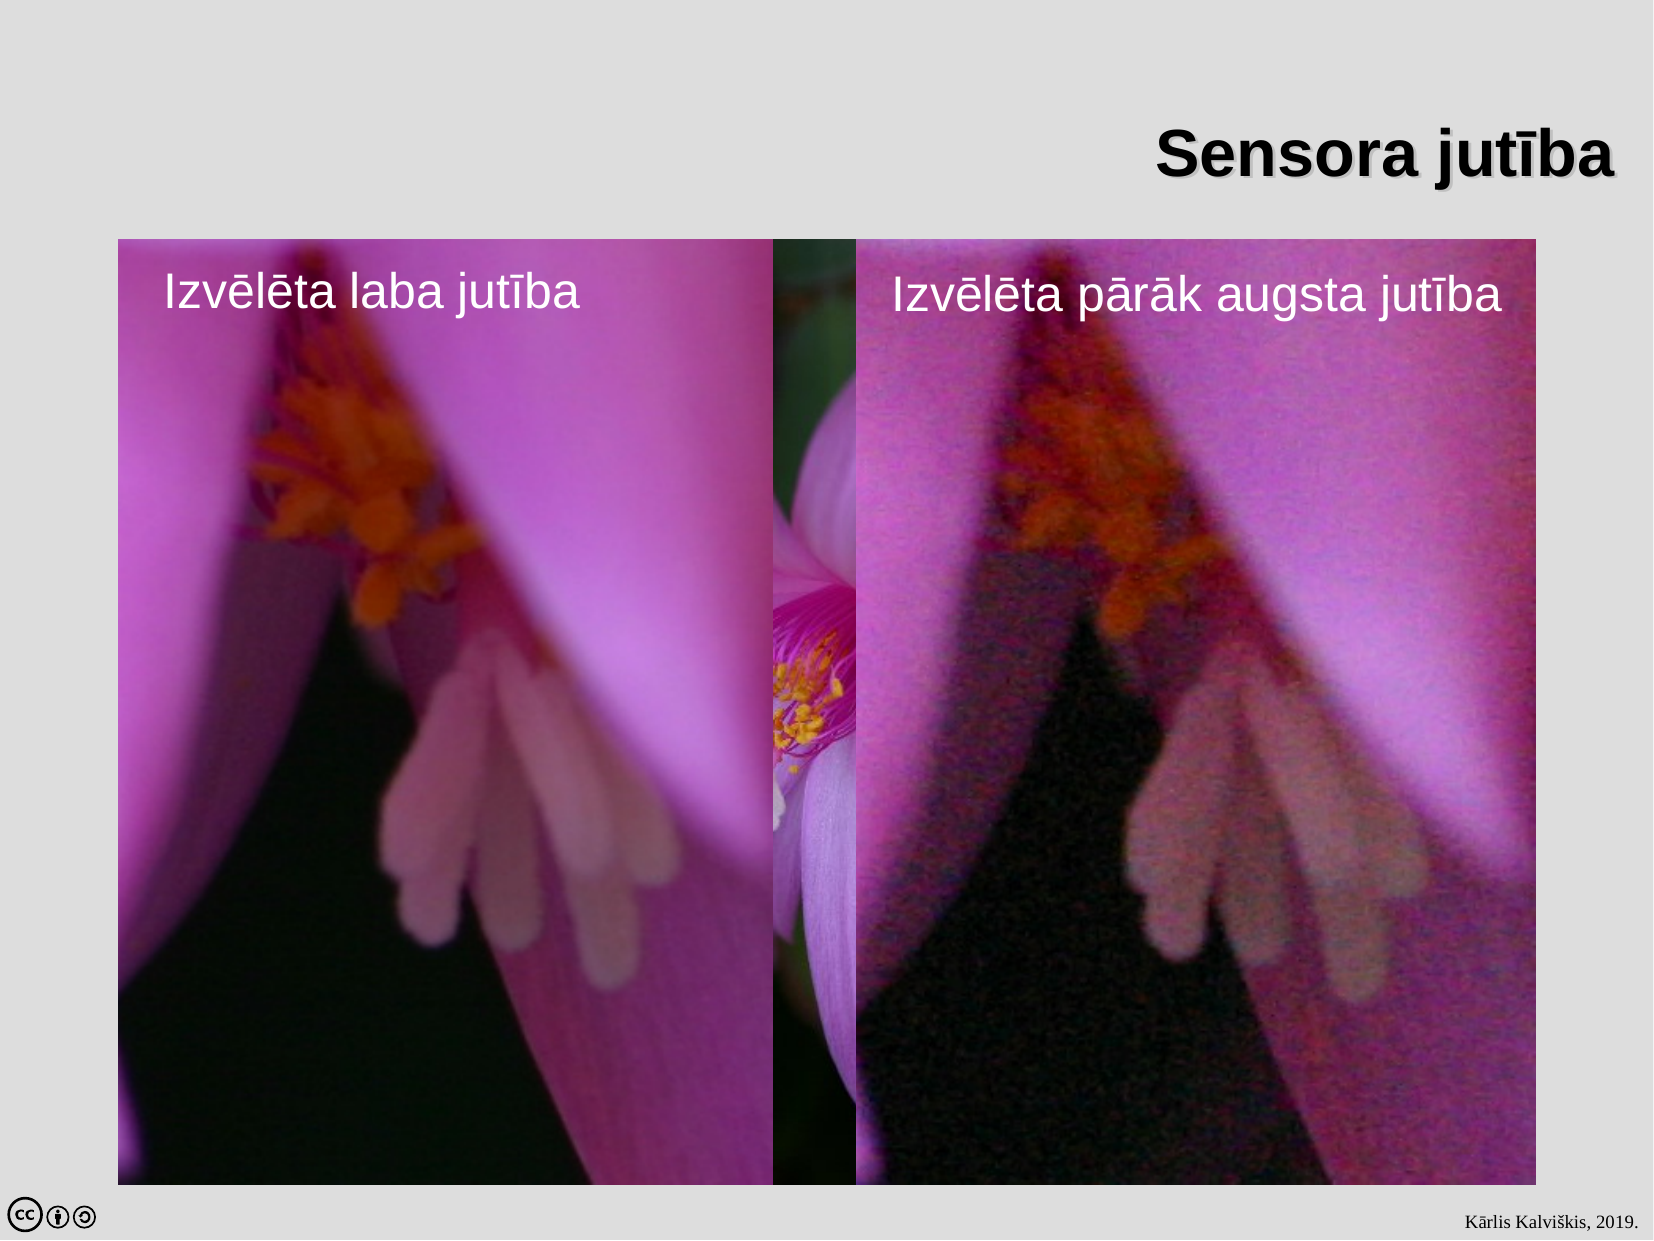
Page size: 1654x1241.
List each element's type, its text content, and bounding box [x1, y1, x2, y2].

title Sensora jutība [42, 49, 1615, 257]
text_box Izvēlēta laba jutība [148, 256, 596, 327]
picture [118, 239, 1536, 1185]
text_box Izvēlēta pārāk augsta jutība [876, 258, 1518, 330]
